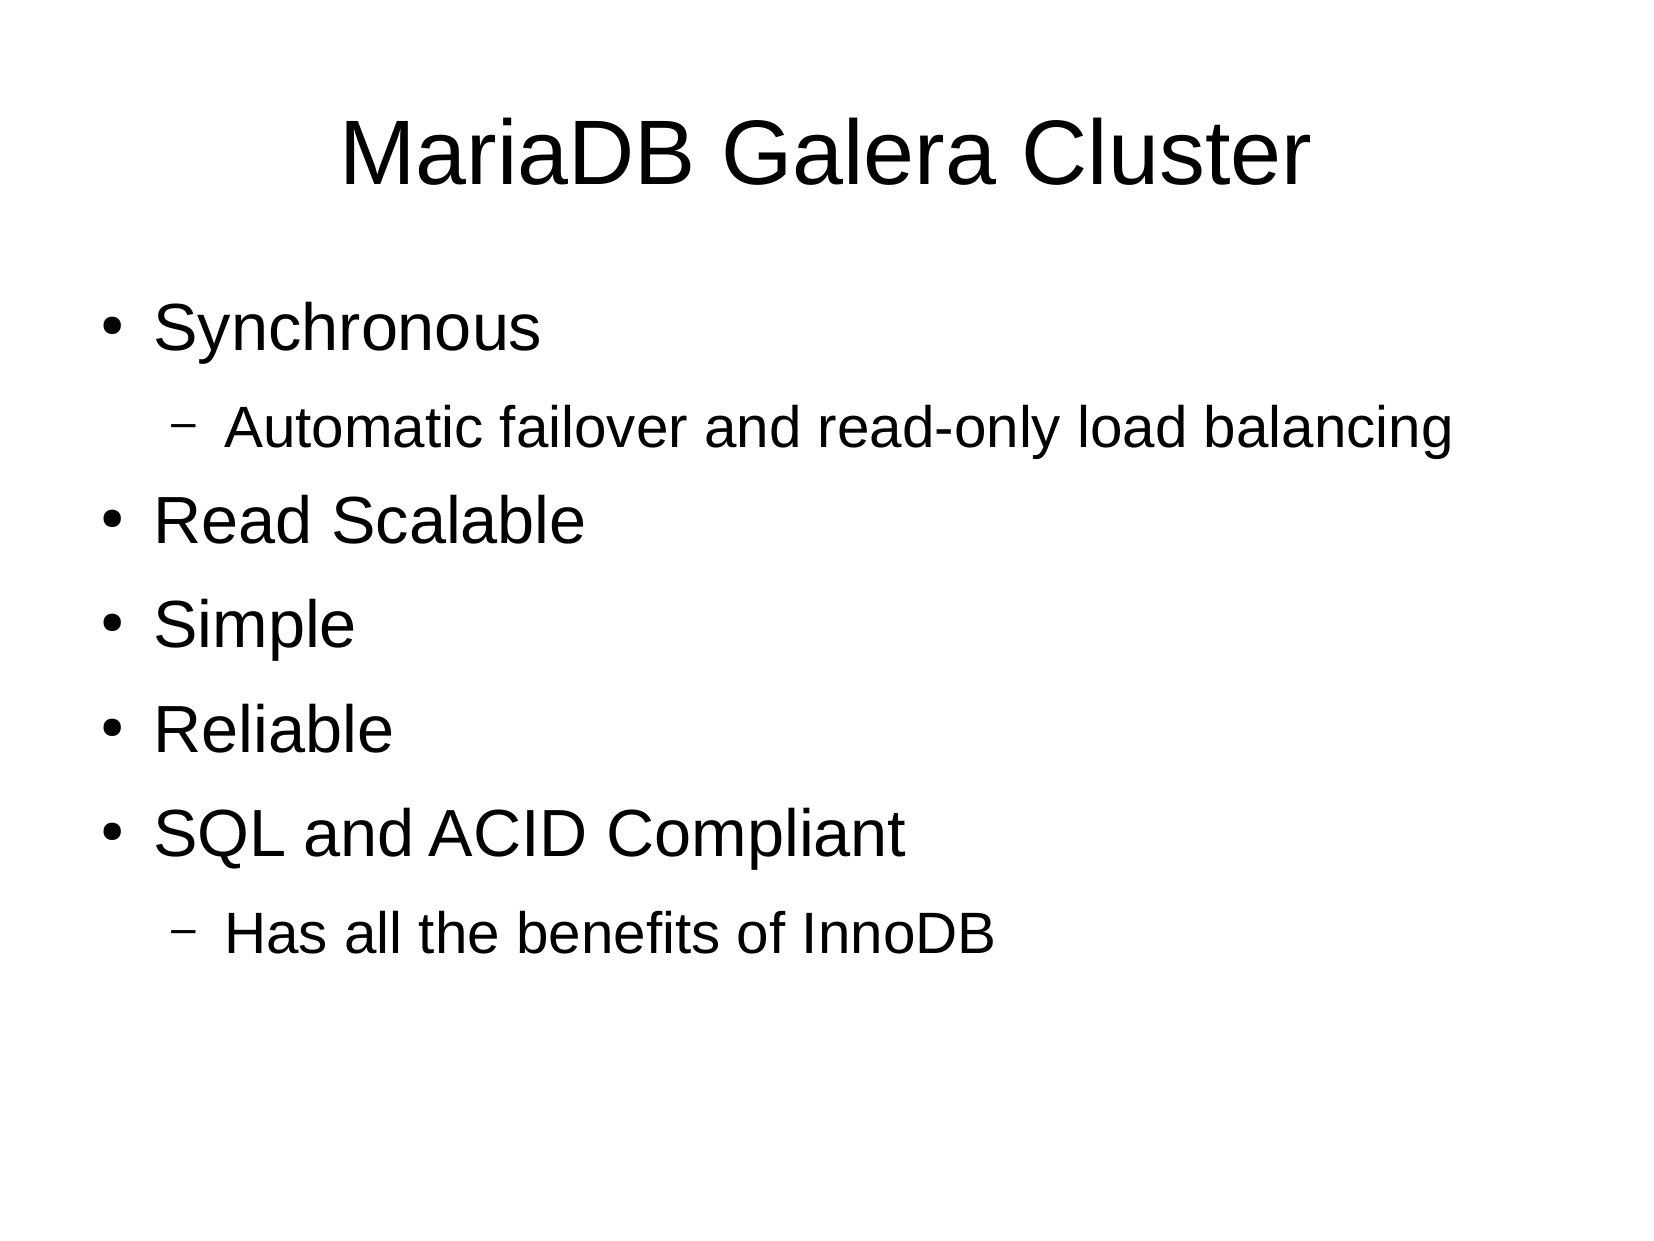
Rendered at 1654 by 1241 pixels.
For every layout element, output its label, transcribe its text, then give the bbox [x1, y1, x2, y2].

title MariaDB Galera Cluster [82, 49, 1571, 257]
list Synchronous Automatic failover and read-only load balancing Read Scalable Simple Reliable SQL and ACID Compliant Has all the benefits of InnoDB [82, 290, 1571, 1010]
